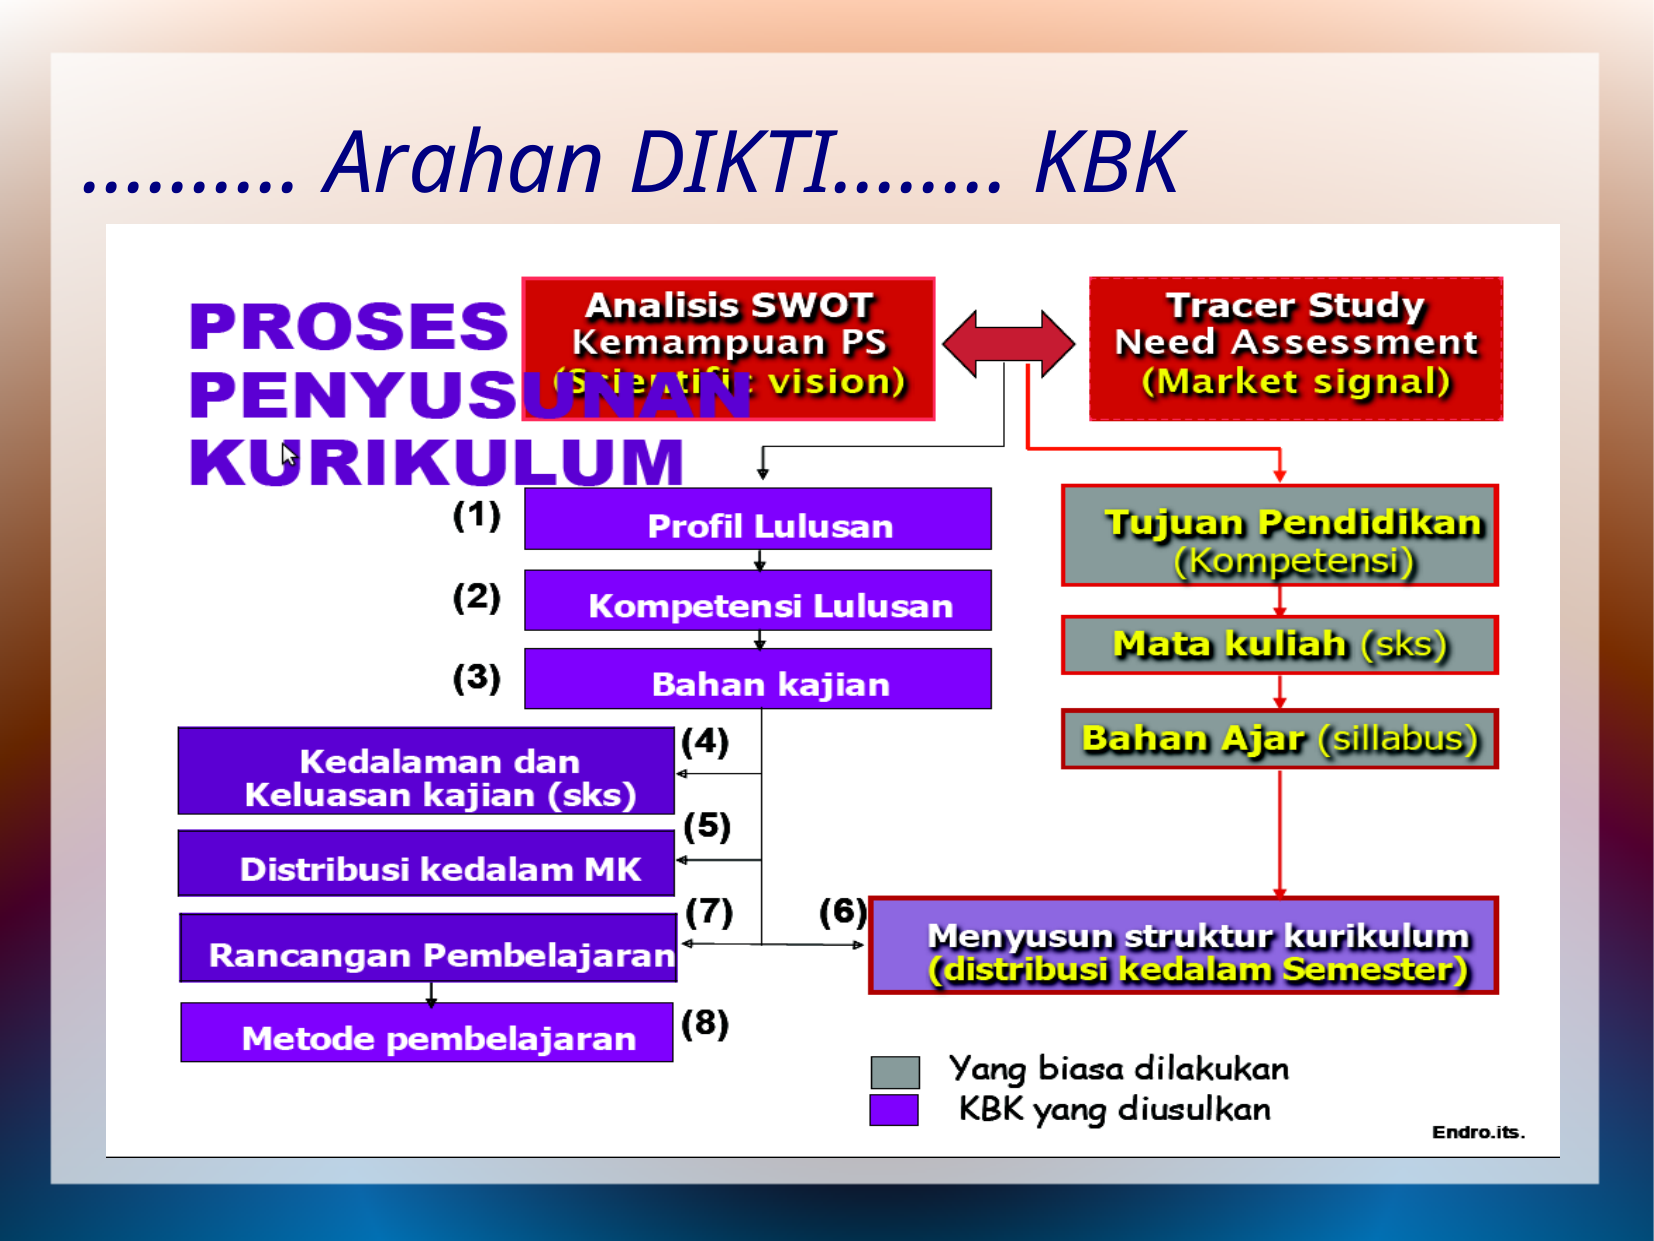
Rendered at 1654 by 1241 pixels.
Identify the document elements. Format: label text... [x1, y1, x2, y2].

picture [0, 0, 1654, 1241]
title .......... Arahan DIKTI........ KBK [82, 55, 1571, 263]
